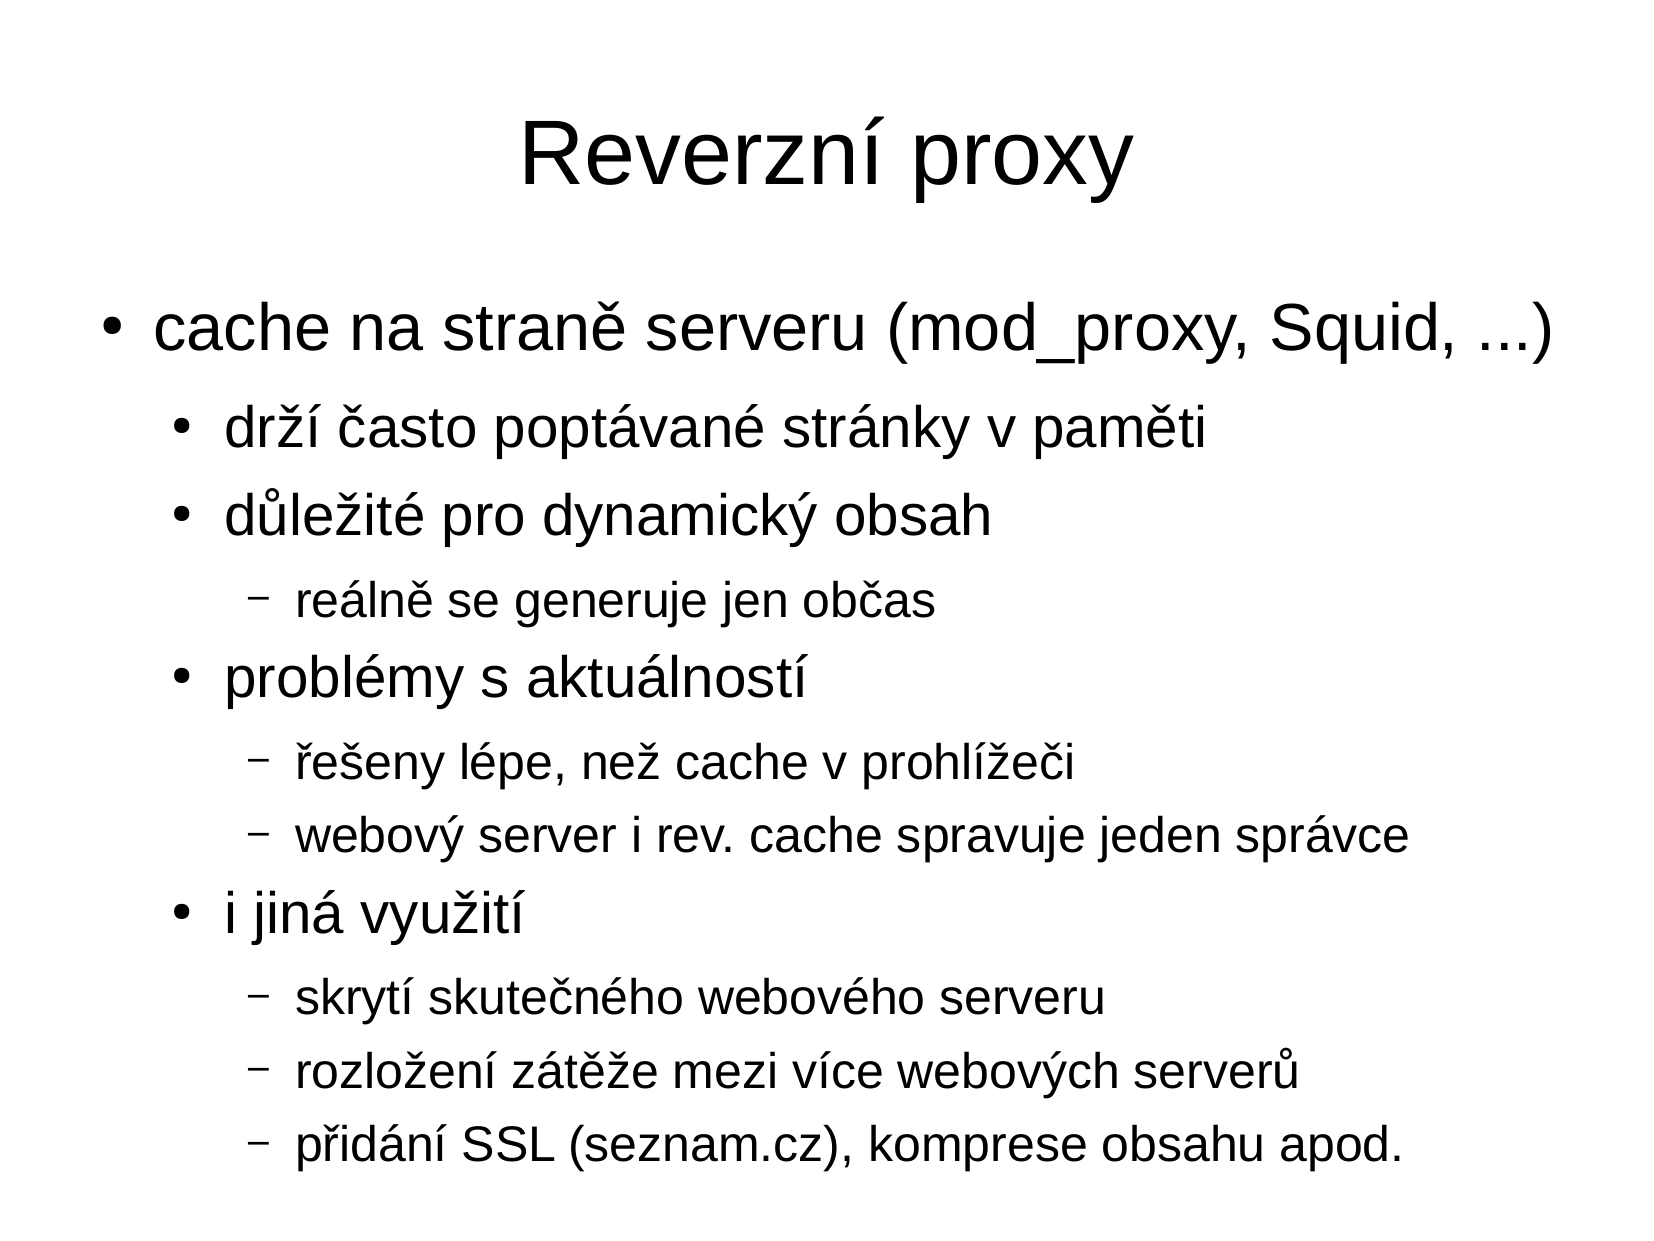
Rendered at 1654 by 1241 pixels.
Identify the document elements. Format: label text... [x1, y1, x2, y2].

list cache na straně serveru (mod_proxy, Squid, ...) drží často poptávané stránky v paměti důležité pro dynamický obsah reálně se generuje jen občas problémy s aktuálností řešeny lépe, než cache v prohlížeči webový server i rev. cache spravuje jeden správce i jiná využití skrytí skutečného webového serveru rozložení zátěže mezi více webových serverů přidání SSL (seznam.cz), komprese obsahu apod. [82, 290, 1571, 1172]
title Reverzní proxy [82, 49, 1571, 257]
